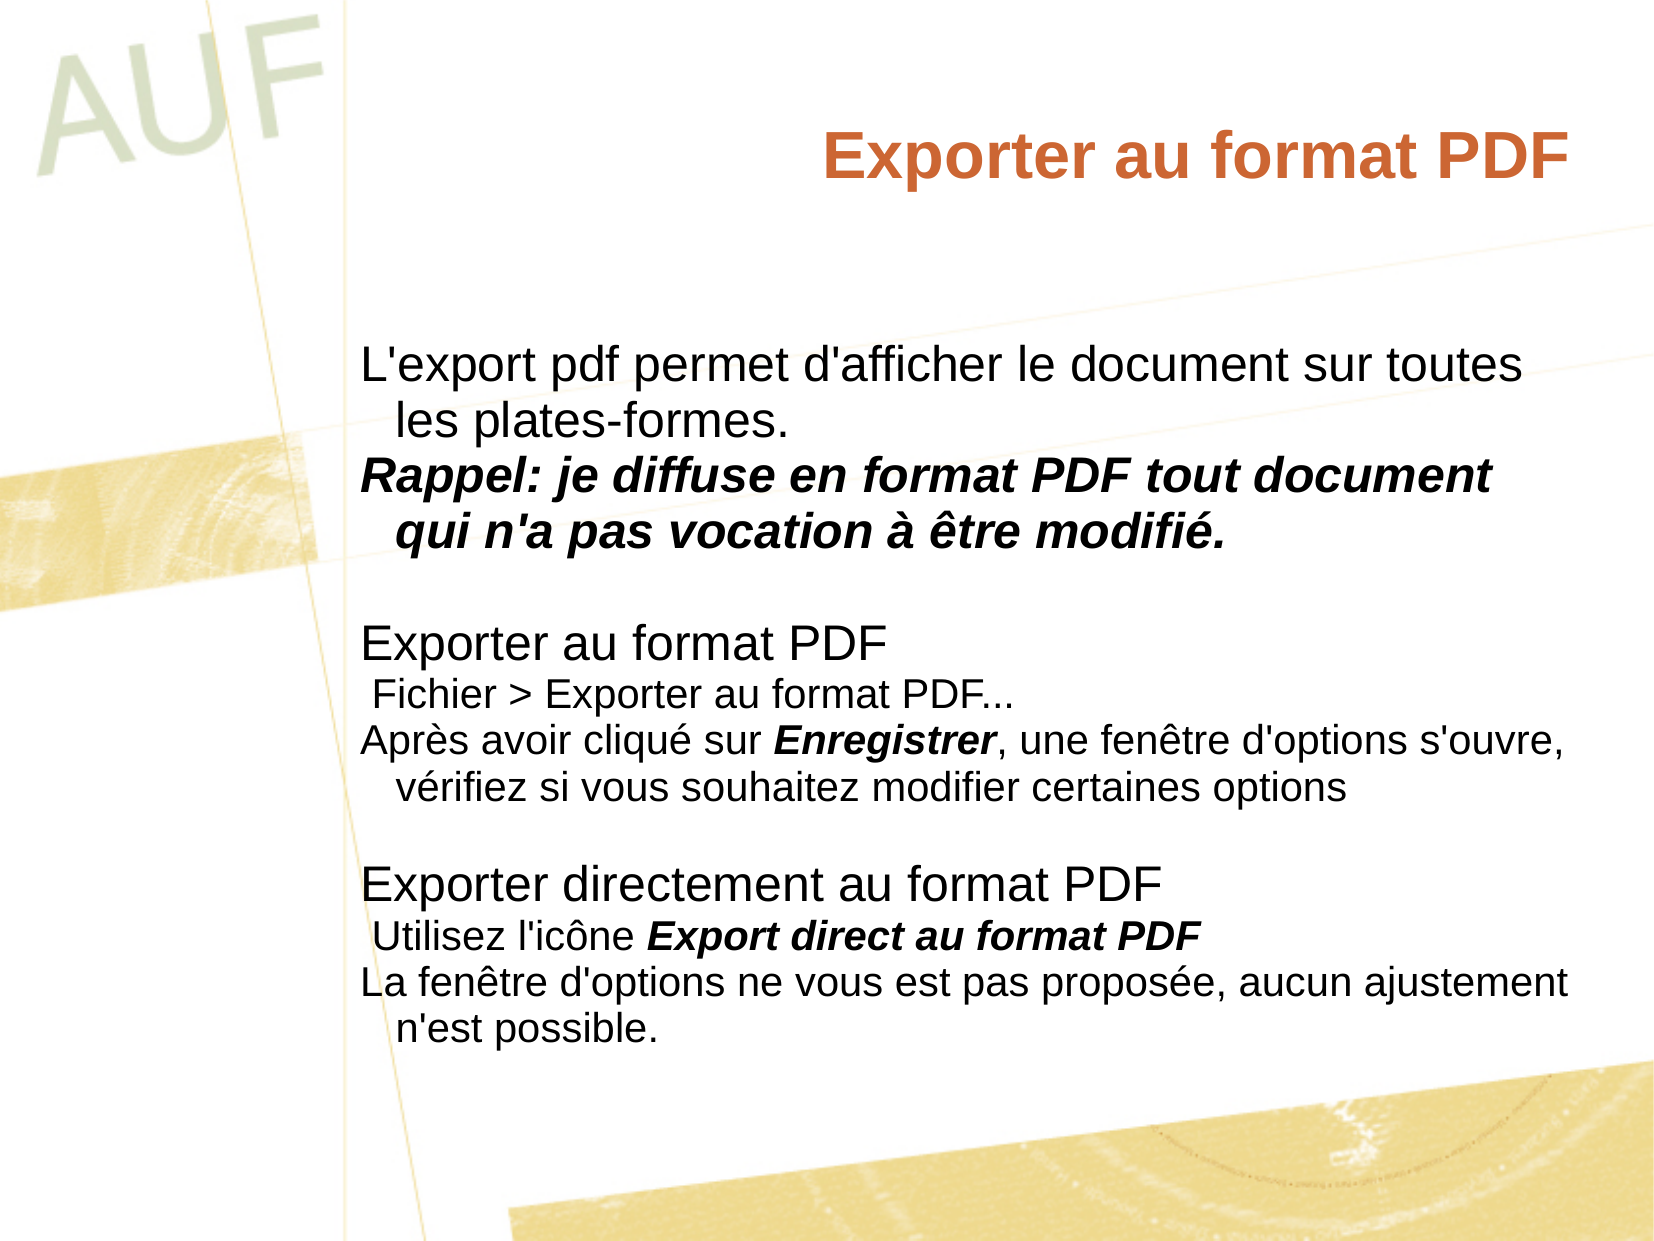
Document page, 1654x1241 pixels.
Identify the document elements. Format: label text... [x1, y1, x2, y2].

subtitle L'export pdf permet d'afficher le document sur toutes les plates-formes. Rappel: je diffuse en format PDF tout document qui n'a pas vocation à être modifié. Exporter au format PDF Fichier > Exporter au format PDF... Après avoir cliqué sur Enregistrer, une fenêtre d'options s'ouvre, vérifiez si vous souhaitez modifier certaines options Exporter directement au format PDF Utilisez l'icône Export direct au format PDF La fenêtre d'options ne vous est pas proposée, aucun ajustement n'est possible. [324, 295, 1571, 1093]
title Exporter au format PDF [324, 59, 1571, 252]
picture [0, 0, 1654, 1241]
